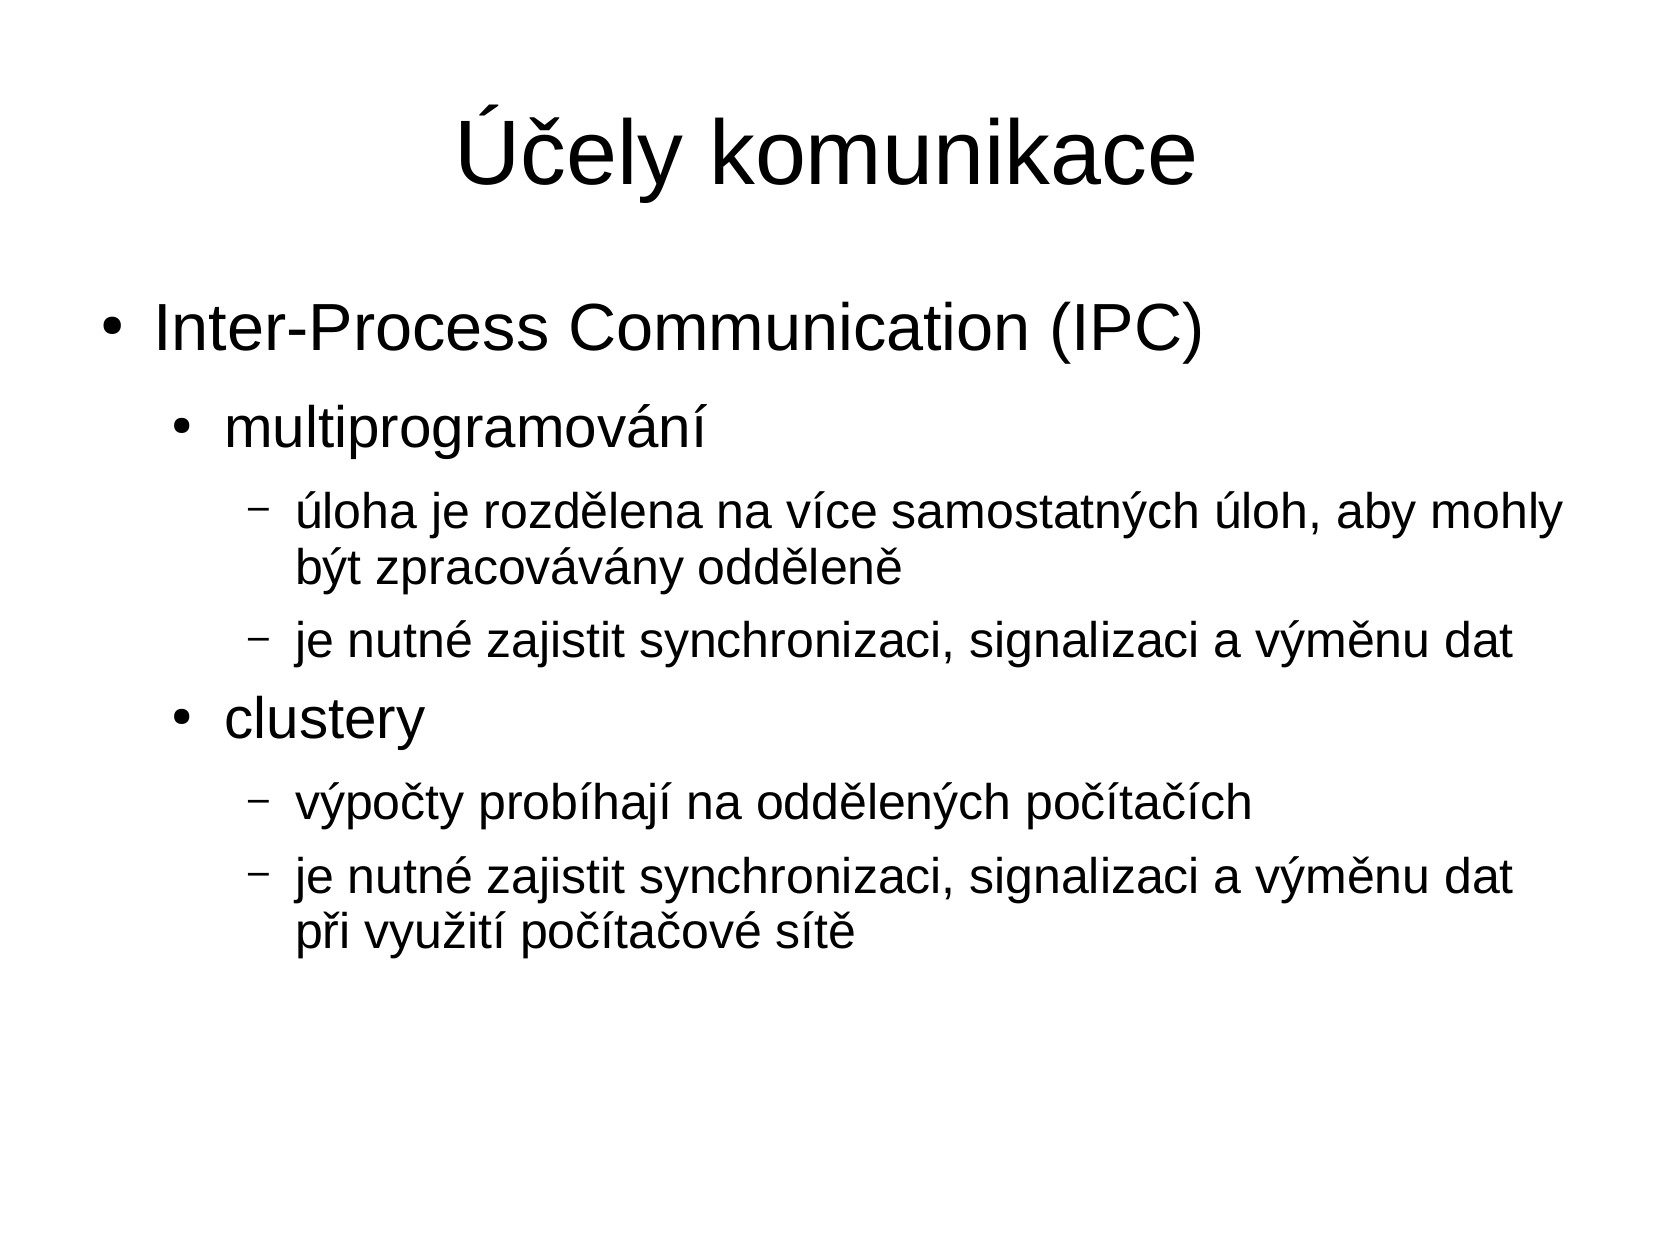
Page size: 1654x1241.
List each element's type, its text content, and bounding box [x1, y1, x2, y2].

title Účely komunikace [82, 56, 1571, 250]
list Inter-Process Communication (IPC) multiprogramování úloha je rozdělena na více samostatných úloh, aby mohly být zpracovávány odděleně je nutné zajistit synchronizaci, signalizaci a výměnu dat clustery výpočty probíhají na oddělených počítačích je nutné zajistit synchronizaci, signalizaci a výměnu dat při využití počítačové sítě [82, 290, 1571, 1094]
